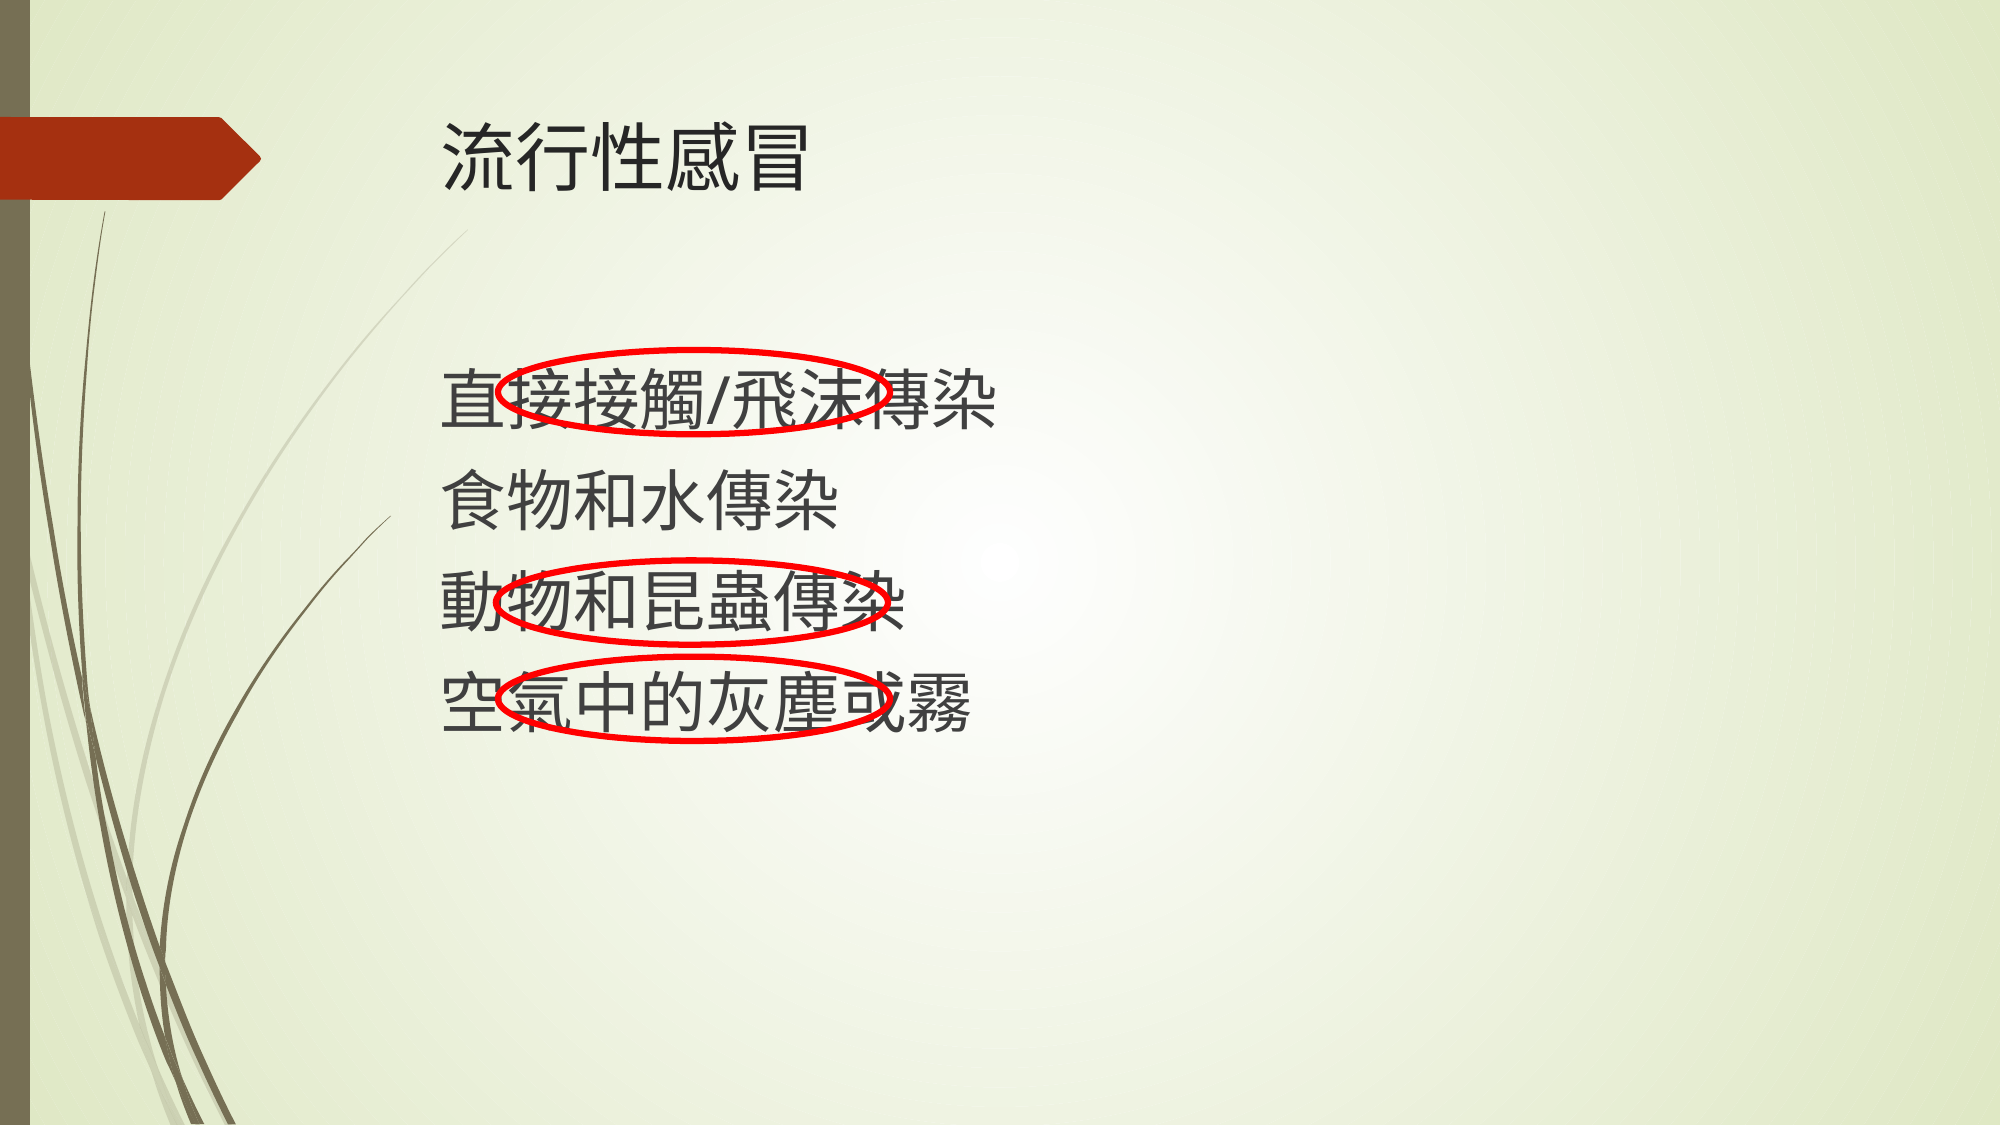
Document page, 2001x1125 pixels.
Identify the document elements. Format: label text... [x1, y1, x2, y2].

list 直接接觸/飛沫傳染 食物和水傳染 動物和昆蟲傳染 空氣中的灰塵或霧 [424, 350, 1888, 970]
title 流行性感冒 [425, 102, 1888, 313]
list 直接接觸/飛沫傳染 食物和水傳染 動物和昆蟲傳染 空氣中的灰塵或霧 [502, 354, 886, 431]
